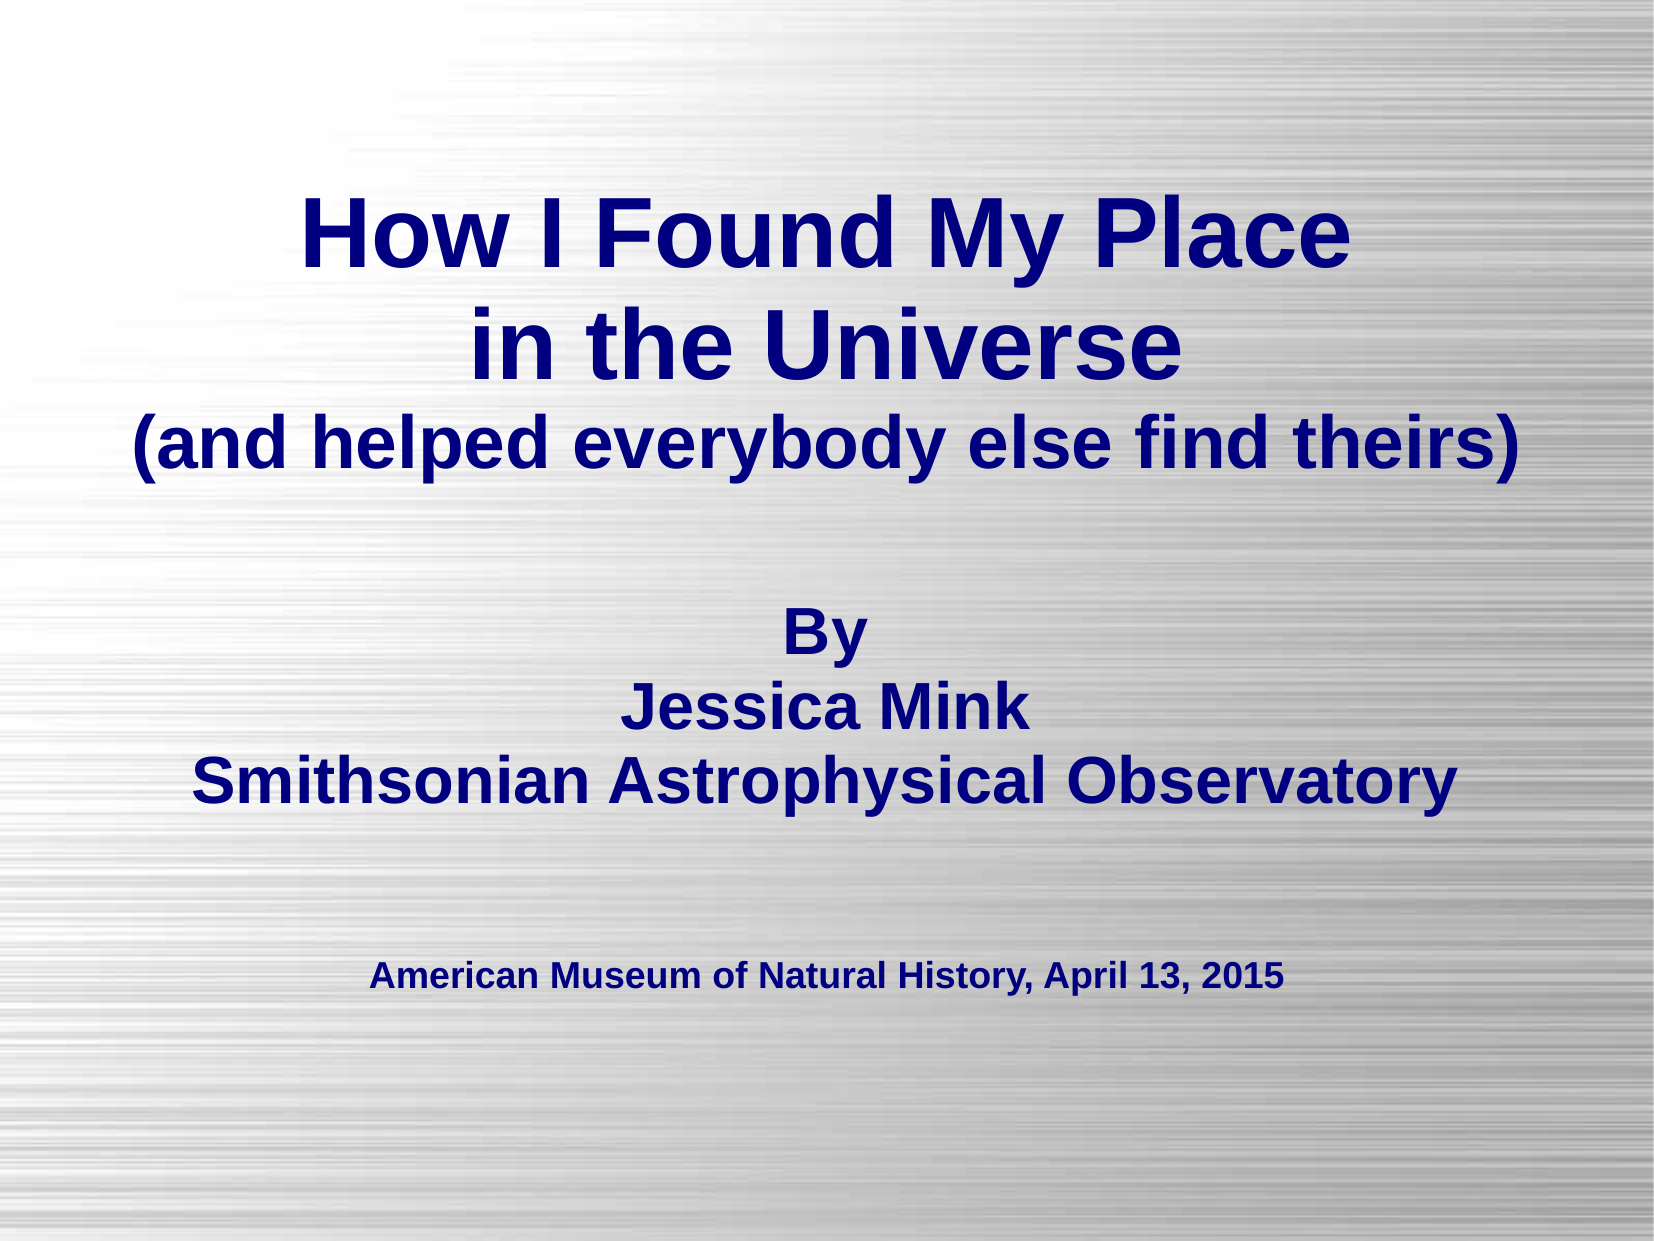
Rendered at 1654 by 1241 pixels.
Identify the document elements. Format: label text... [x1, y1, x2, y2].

text_box American Museum of Natural History, April 13, 2015 [354, 947, 1300, 1006]
picture [0, 0, 1654, 1241]
text_box How I Found My Place in the Universe (and helped everybody else find theirs) [29, 169, 1625, 492]
text_box By Jessica Mink Smithsonian Astrophysical Observatory [141, 586, 1510, 826]
